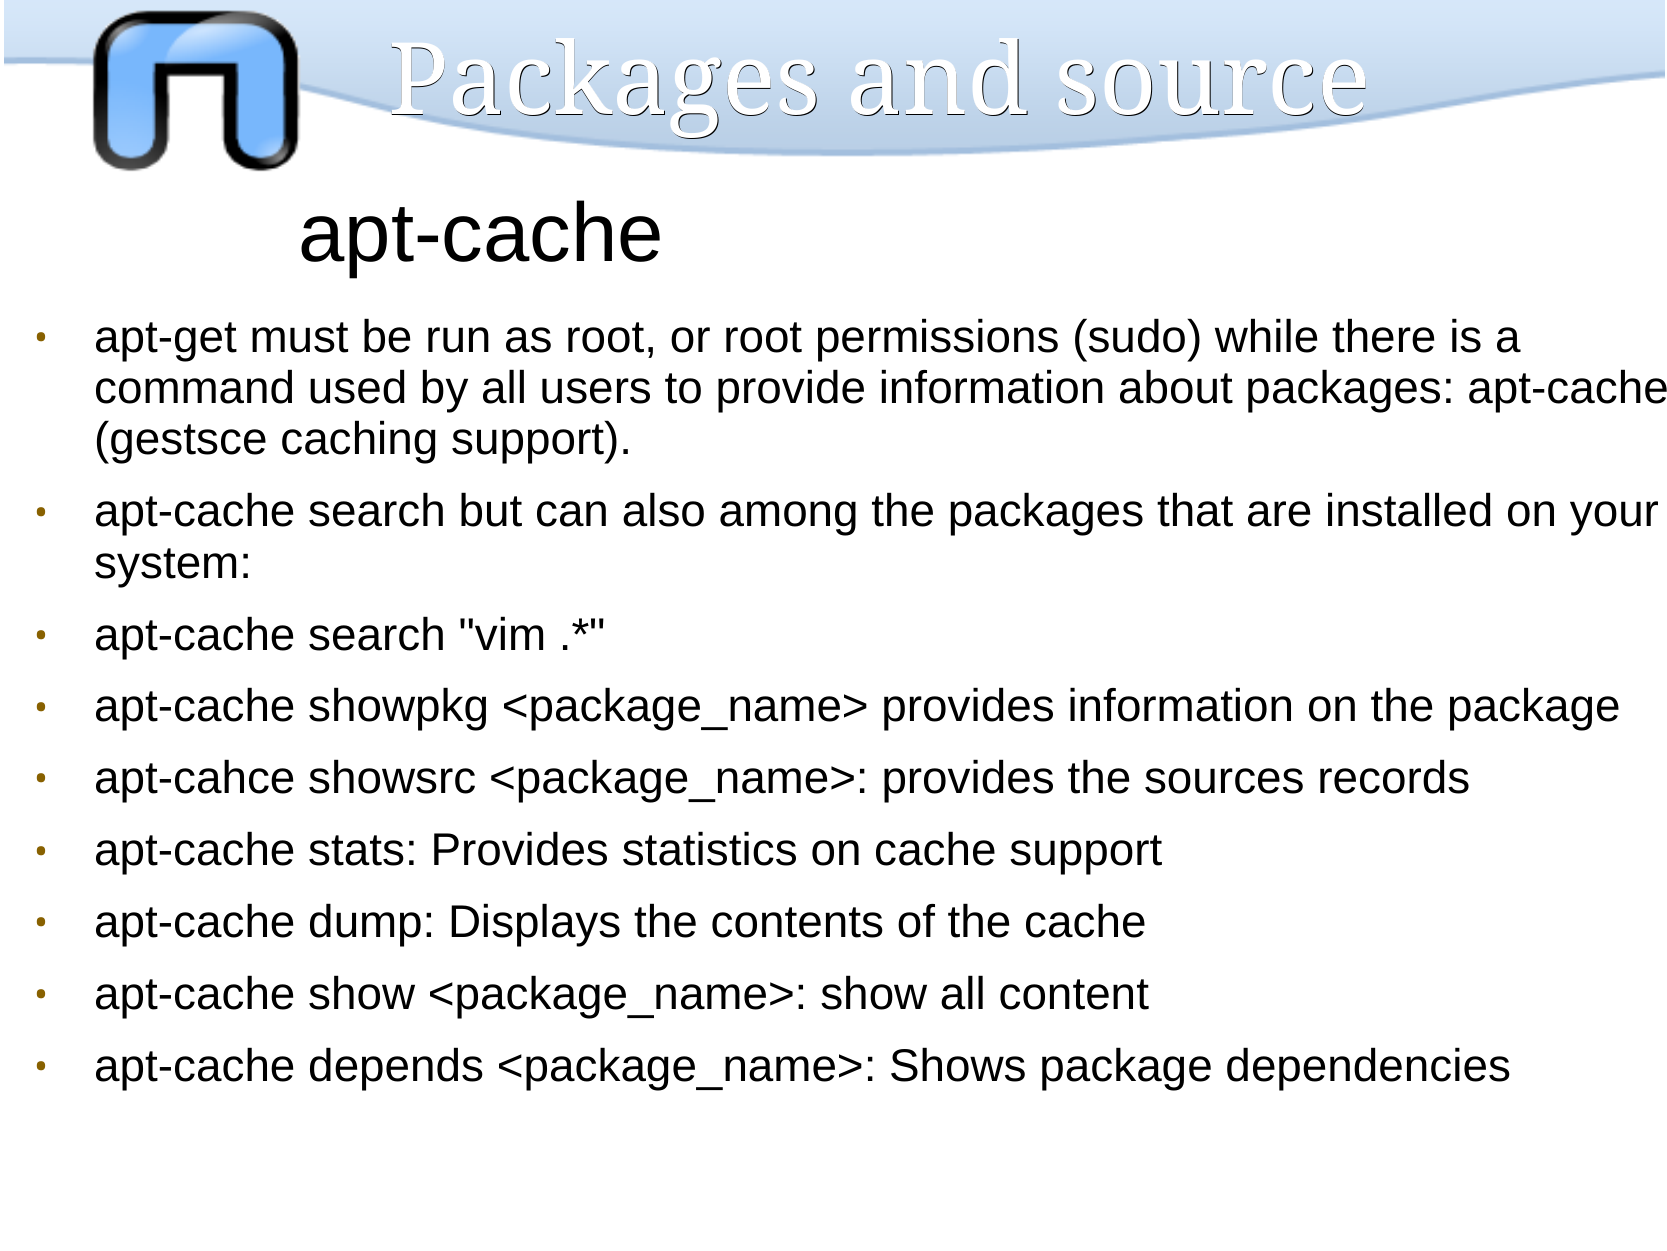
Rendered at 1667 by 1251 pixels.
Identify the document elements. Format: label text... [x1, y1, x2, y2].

picture [0, 0, 1667, 310]
title apt-cache [283, 157, 1409, 308]
text_box Packages and source [373, 0, 1497, 159]
list apt-get must be run as root, or root permissions (sudo) while there is a command used by all users to provide information about packages: apt-cache (gestsce caching support). apt-cache search but can also among the packages that are installed on your system: apt-cache search "vim .*" apt-cache showpkg <package_name> provides information on the package apt-cahce showsrc <package_name>: provides the sources records apt-cache stats: Provides statistics on cache support apt-cache dump: Displays the contents of the cache apt-cache show <package_name>: show all content apt-cache depends <package_name>: Shows package dependencies [0, 310, 1667, 1251]
